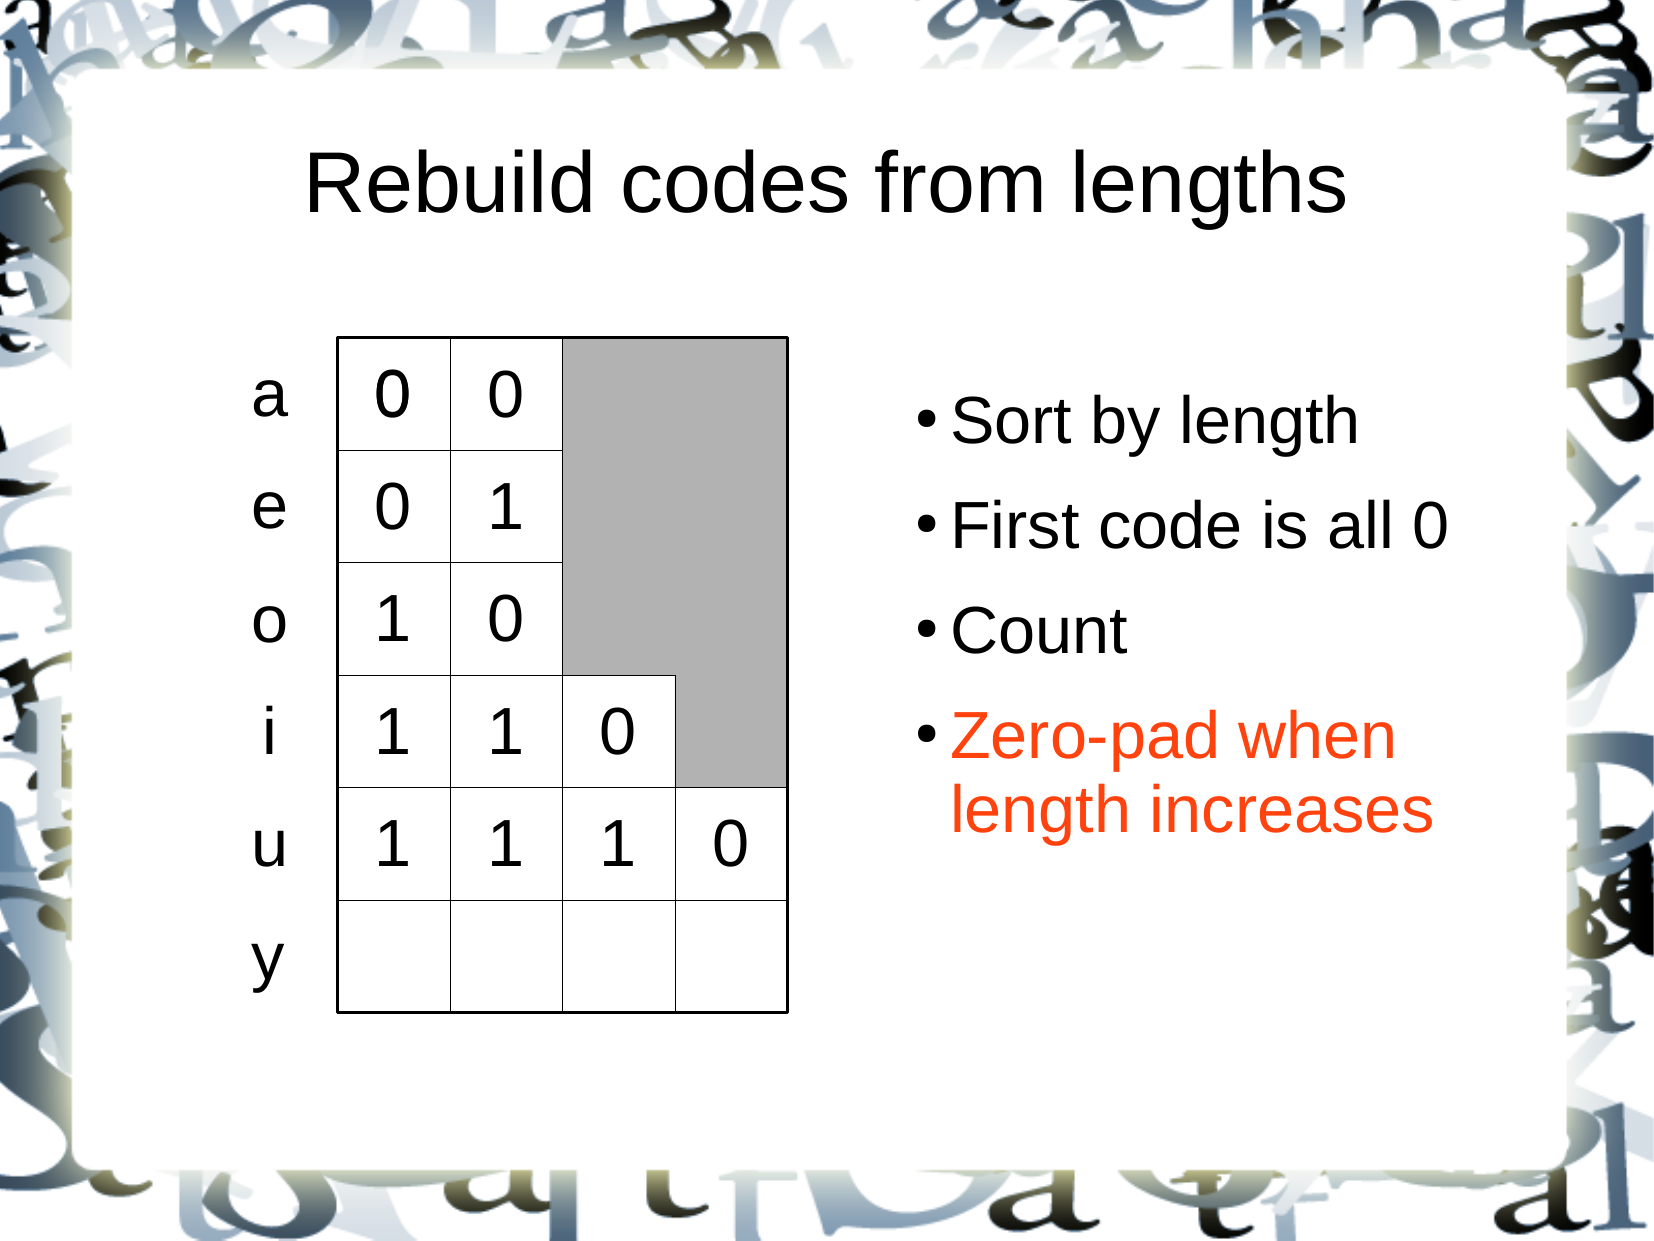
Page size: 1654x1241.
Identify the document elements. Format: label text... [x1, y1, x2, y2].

text_box u [236, 787, 316, 900]
text_box 1 [360, 675, 417, 787]
title Rebuild codes from lengths [82, 78, 1571, 287]
text_box 0 [697, 787, 754, 901]
text_box 0 [360, 451, 417, 562]
picture [0, 0, 1654, 1241]
text_box 1 [472, 450, 529, 563]
text_box i [247, 675, 304, 787]
text_box 0 [472, 563, 529, 675]
text_box 1 [585, 787, 642, 901]
text_box 0 [585, 675, 642, 787]
text_box Sort by length First code is all 0 Count Zero-pad when length increases [900, 376, 1542, 854]
text_box 1 [472, 787, 529, 901]
text_box 0 [360, 337, 417, 451]
text_box 1 [360, 787, 417, 901]
text_box e [236, 449, 316, 563]
text_box 0 [472, 337, 529, 450]
text_box [563, 339, 786, 787]
text_box y [236, 900, 316, 1013]
text_box o [236, 563, 316, 676]
text_box a [236, 337, 304, 449]
text_box 1 [360, 562, 417, 675]
text_box 1 [472, 675, 529, 787]
